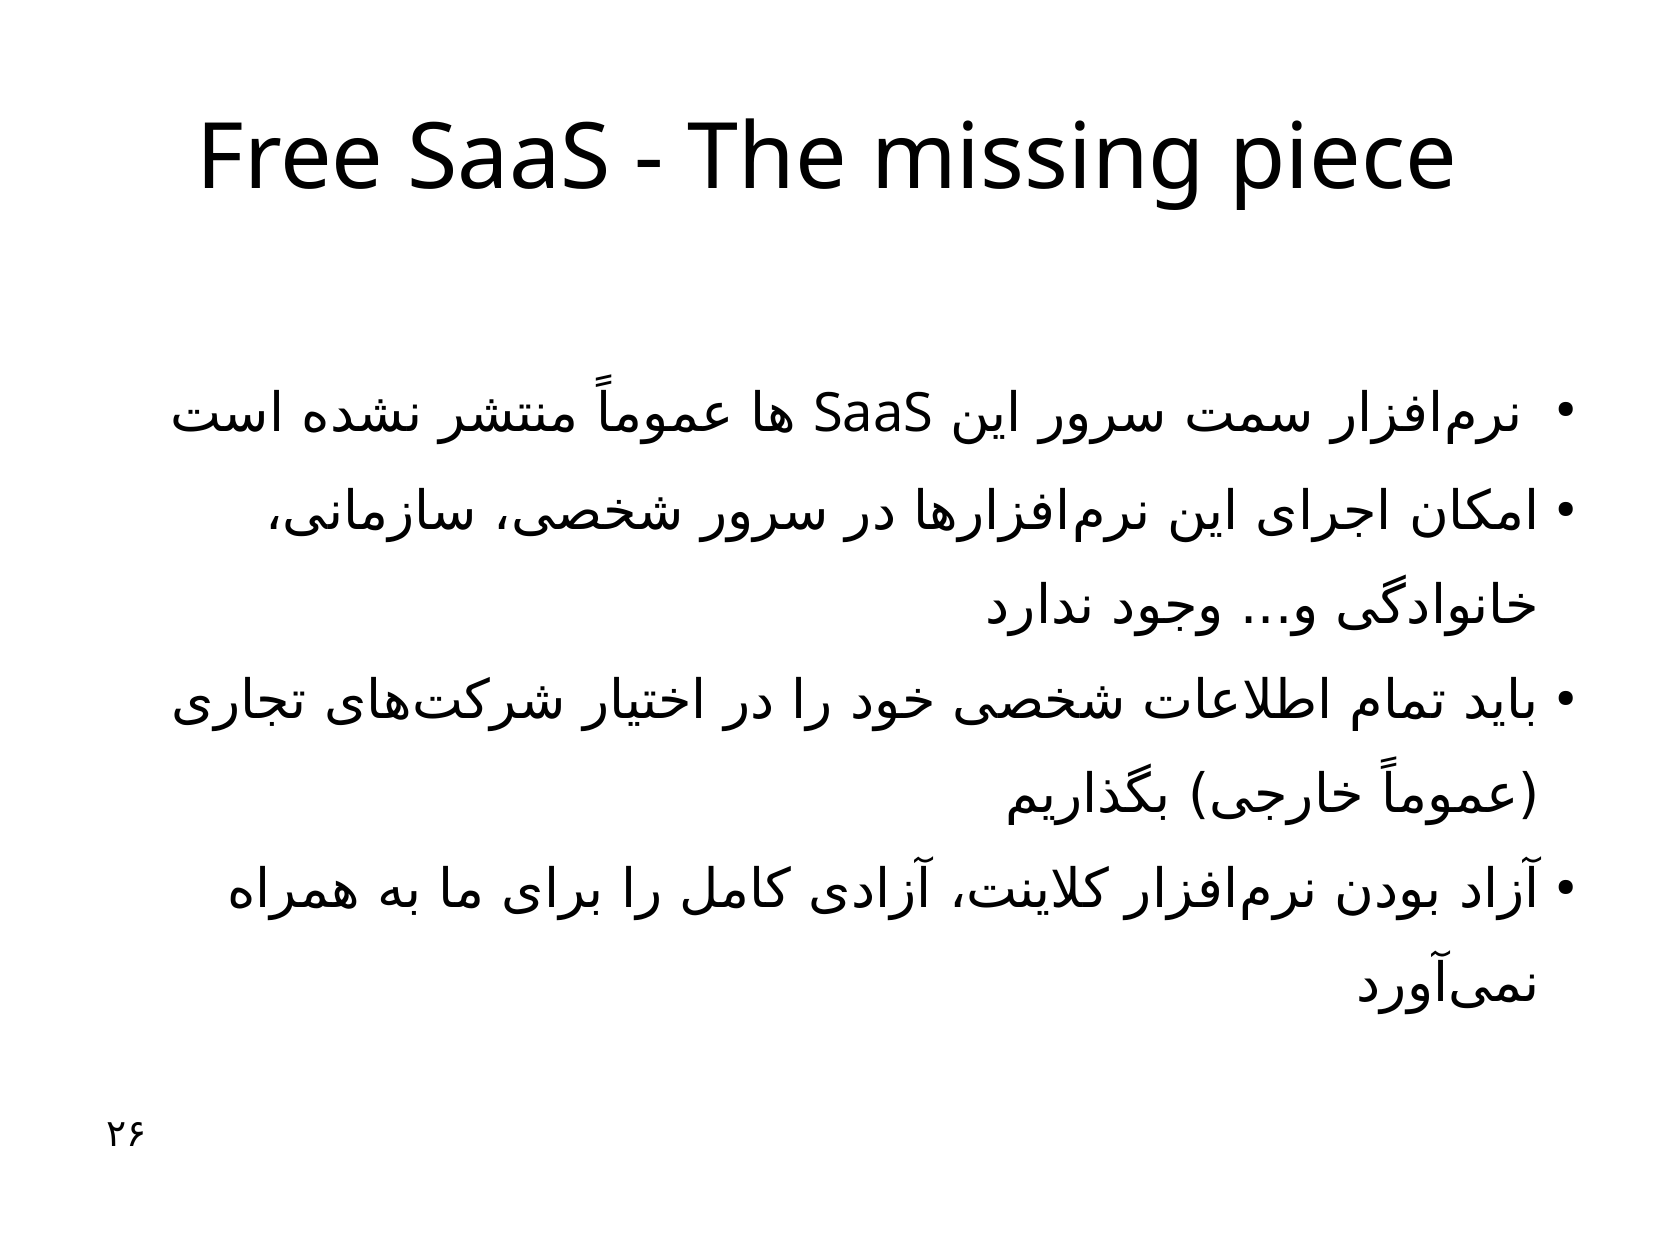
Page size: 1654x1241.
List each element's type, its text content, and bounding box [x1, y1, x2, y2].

title Free SaaS - The missing piece [82, 49, 1571, 257]
text_box نرم‌افزار سمت سرور این SaaS ها عموماً منتشر نشده است امکان اجرای این نرم‌افزارها در سرور شخصی، سازمانی، خانوادگی و... وجود ندارد باید تمام اطلاعات شخصی خود را در اختیار شرکت‌های تجاری (عموماً خارجی) بگذاریم آزاد بودن نرم‌افزار کلاینت، آزادی کامل را برای ما به همراه نمی‌آورد [60, 329, 1591, 1085]
text_box ۲۶ [91, 1104, 165, 1175]
